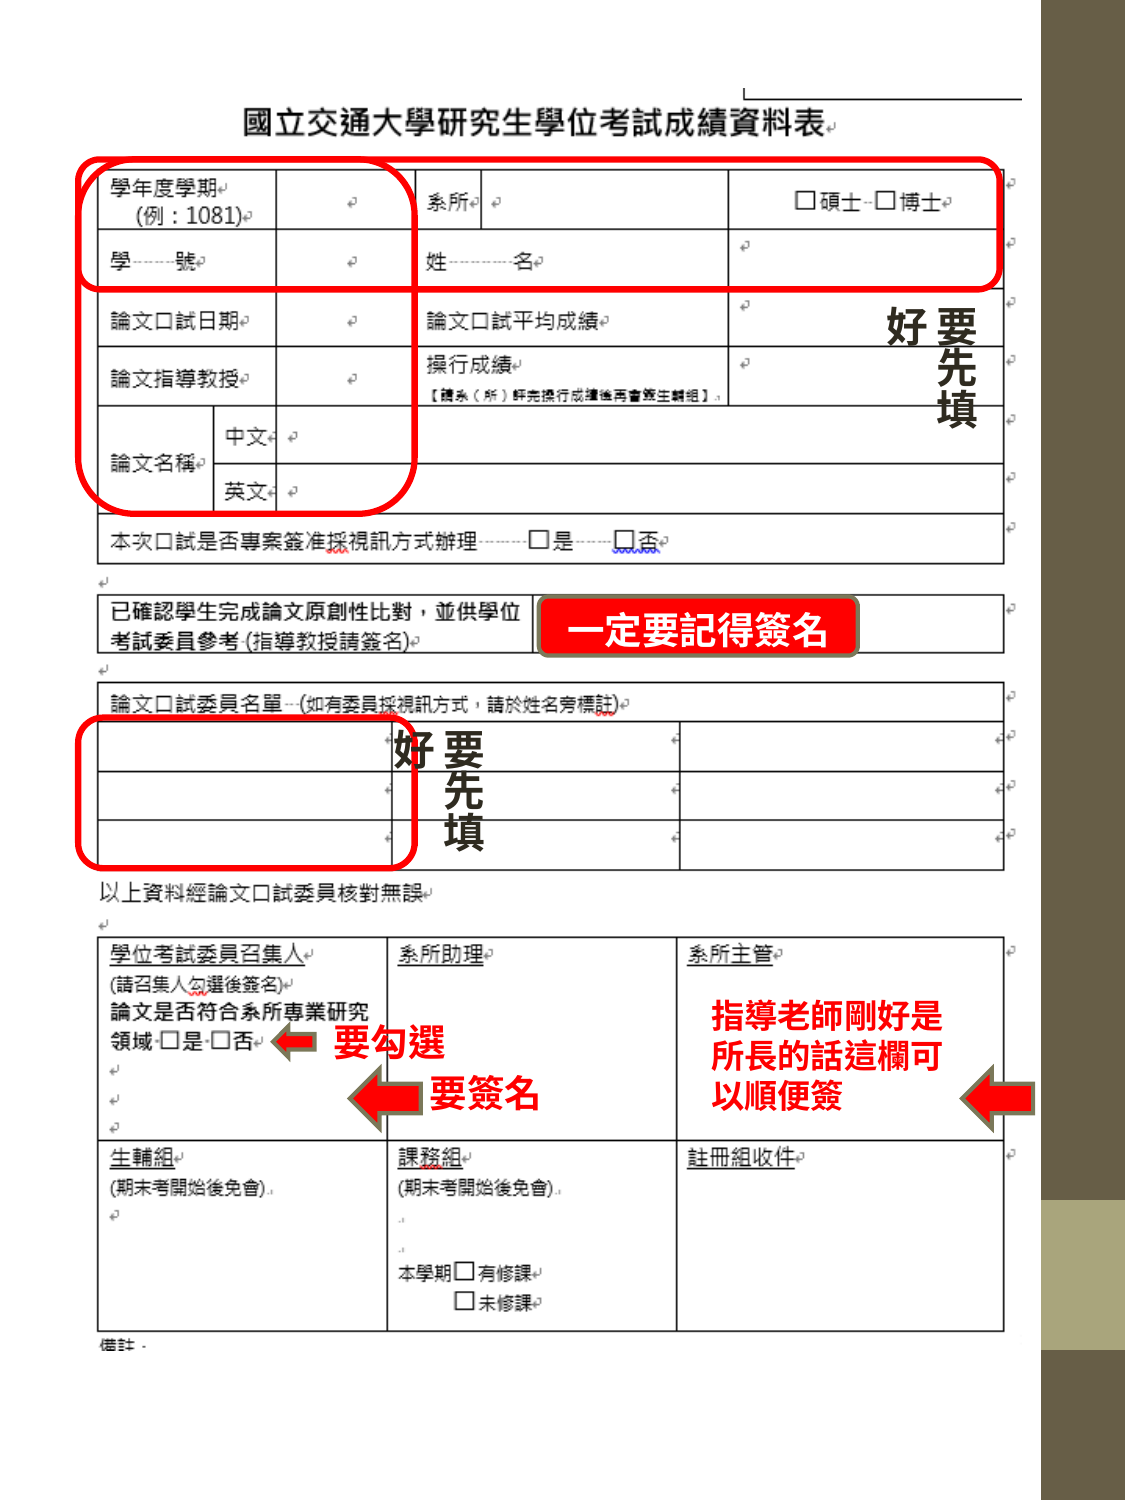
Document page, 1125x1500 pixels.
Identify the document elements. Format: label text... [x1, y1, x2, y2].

text_box 要簽名 [414, 1062, 559, 1124]
picture [66, 88, 1022, 1352]
text_box 一定要記得簽名 [538, 596, 858, 656]
text_box 要先填好 [907, 291, 989, 471]
text_box [963, 1068, 1034, 1129]
text_box [273, 1026, 315, 1058]
text_box 指導老師剛好是 所長的話這欄可 以順便簽 [696, 987, 963, 1125]
text_box 要勾選 [318, 1011, 463, 1073]
text_box [349, 1073, 414, 1129]
text_box 要先填好 [414, 713, 496, 894]
